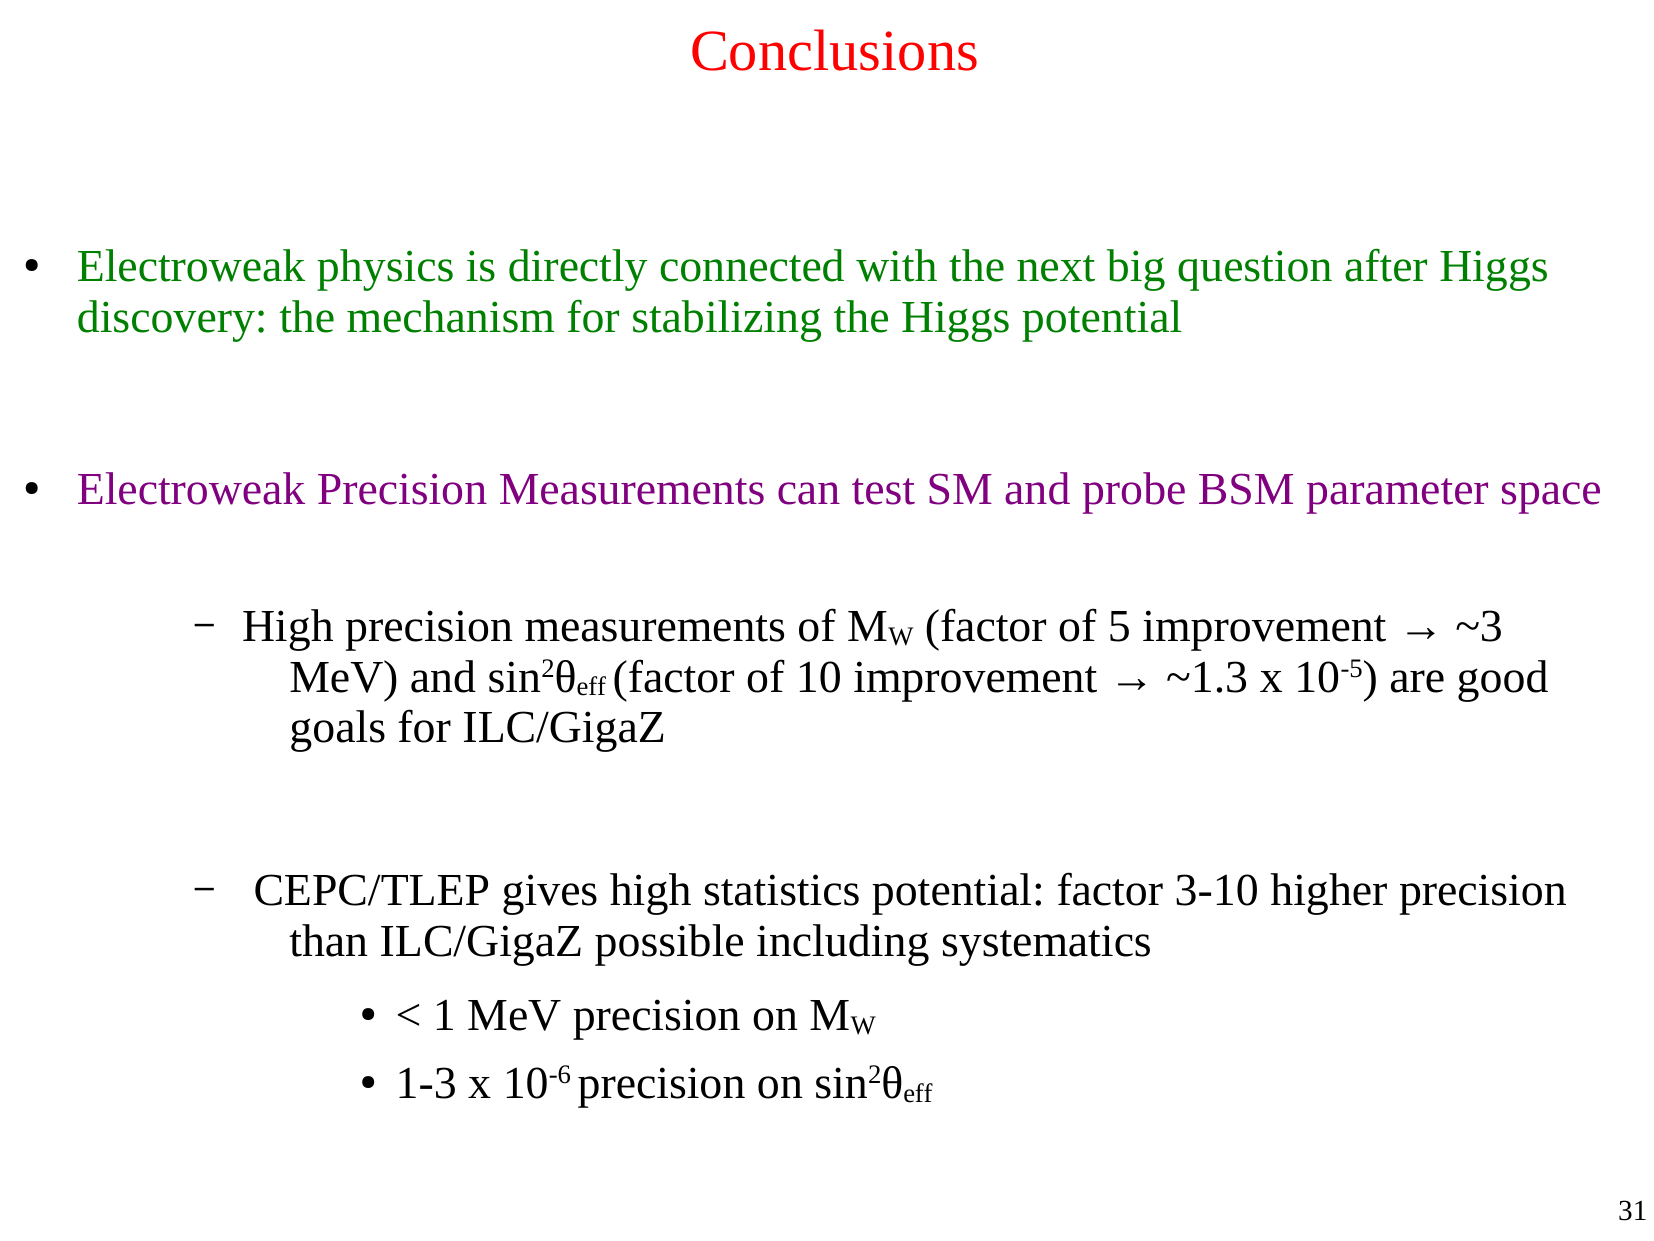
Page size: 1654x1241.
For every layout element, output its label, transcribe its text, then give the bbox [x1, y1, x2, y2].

list Electroweak physics is directly connected with the next big question after Higgs discovery: the mechanism for stabilizing the Higgs potential Electroweak Precision Measurements can test SM and probe BSM parameter space High precision measurements of MW (factor of 5 improvement → ~3 MeV) and sin2θeff (factor of 10 improvement → ~1.3 x 10-5) are good goals for ILC/GigaZ CEPC/TLEP gives high statistics potential: factor 3-10 higher precision than ILC/GigaZ possible including systematics < 1 MeV precision on MW 1-3 x 10-6 precision on sin2θeff [5, 240, 1609, 1241]
title Conclusions [128, 0, 1541, 144]
